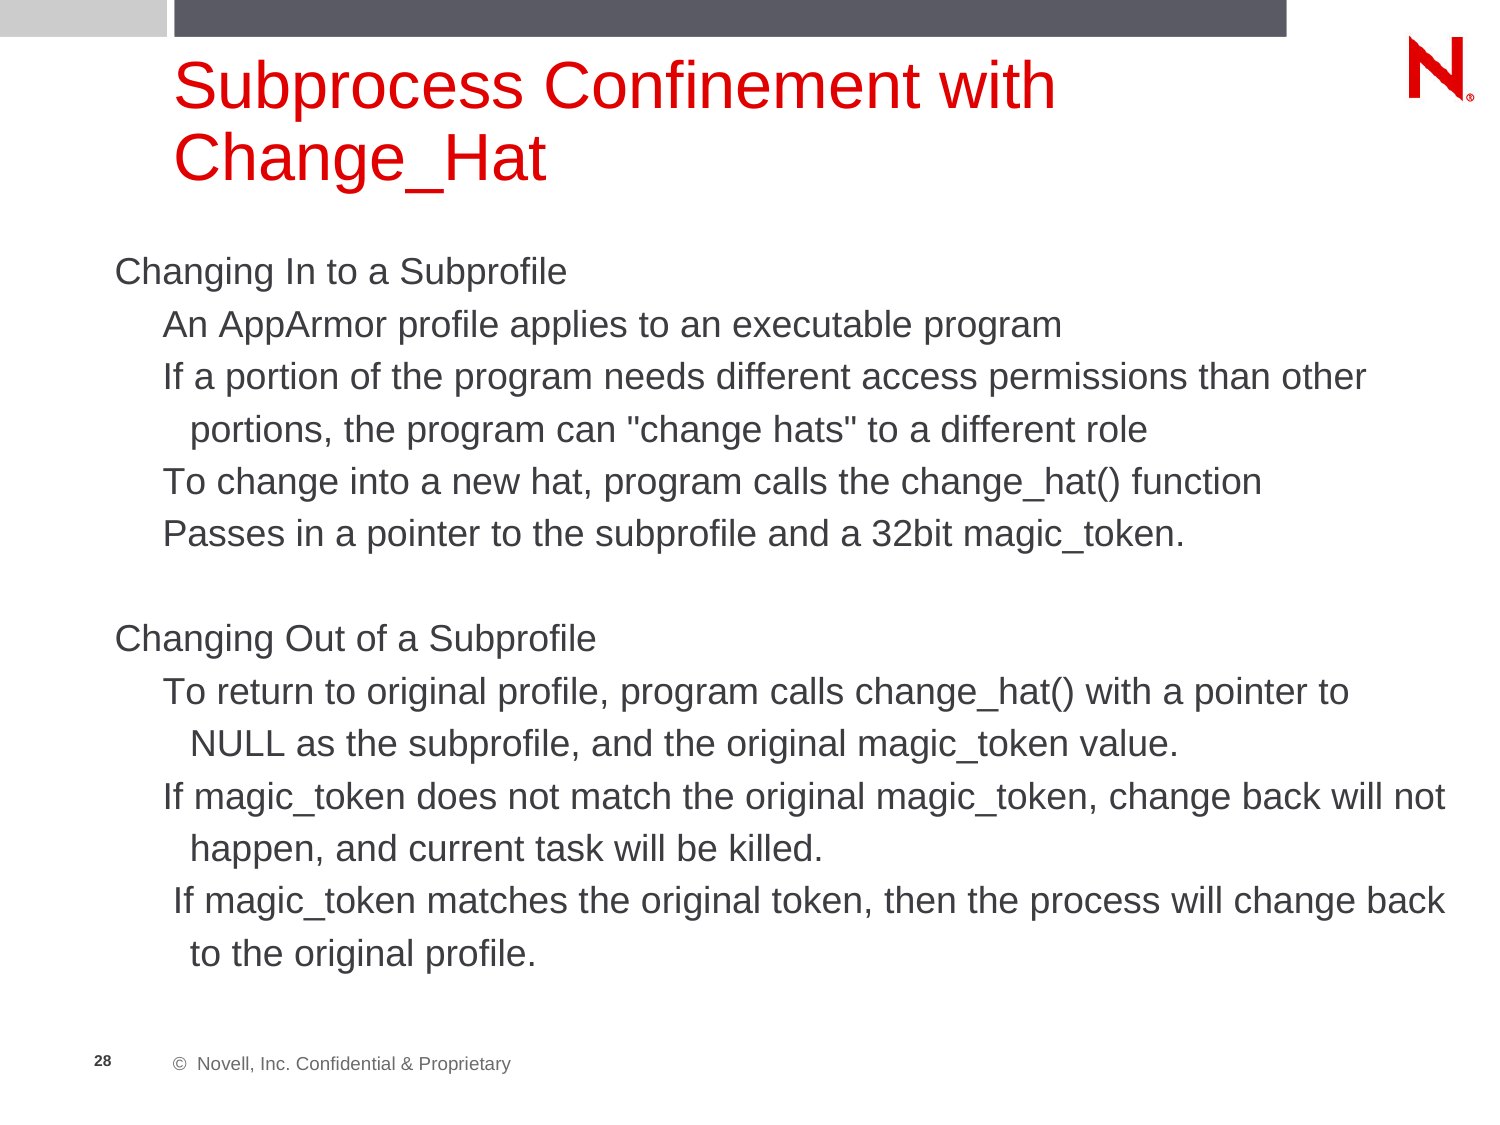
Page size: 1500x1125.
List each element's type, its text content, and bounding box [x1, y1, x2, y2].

list Changing In to a Subprofile An AppArmor profile applies to an executable program If a portion of the program needs different access permissions than other portions, the program can "change hats" to a different role To change into a new hat, program calls the change_hat() function Passes in a pointer to the subprofile and a 32bit magic_token. Changing Out of a Subprofile To return to original profile, program calls change_hat() with a pointer to NULL as the subprofile, and the original magic_token value. If magic_token does not match the original magic_token, change back will not happen, and current task will be killed. If magic_token matches the original token, then the process will change back to the original profile. [49, 240, 1451, 1013]
title Subprocess Confinement with Change_Hat [173, 41, 1395, 205]
picture [1404, 32, 1477, 105]
